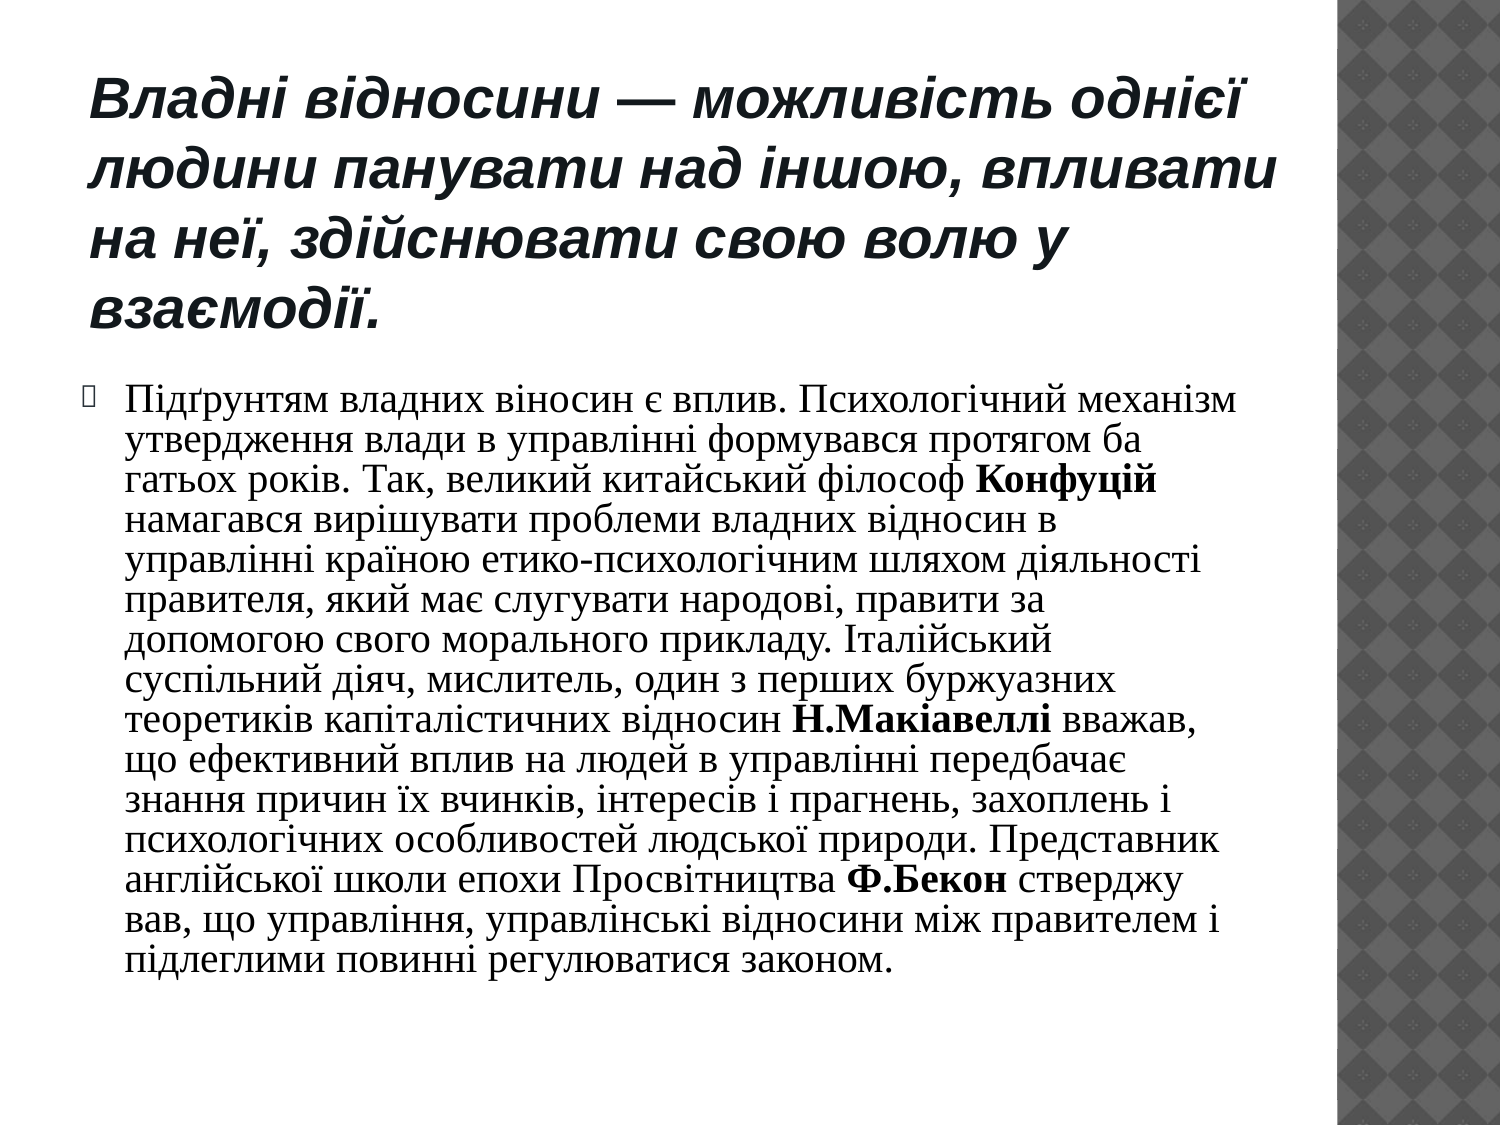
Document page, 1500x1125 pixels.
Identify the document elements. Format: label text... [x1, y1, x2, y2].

picture [1337, 0, 1500, 1125]
list Підґрунтям владних віносин є вплив. Психологічний механізм ут­вердження влади в управлінні формувався протягом ба­гатьох років. Так, великий китайський філософ Конфуцій намагався вирішувати проблеми владних відносин в управлінні країною етико-психологічним шляхом діяльності правителя, який має слугувати народові, правити за допомогою свого морального прик­ладу. Італійський суспільний діяч, мислитель, один з перших буржуазних теоретиків капіталістичних відно­син Н.Макіавеллі вважав, що ефективний вплив на лю­дей в управлінні передбачає знання причин їх вчин­ків, інтересів і прагнень, захоплень і психологічних особливостей людської природи. Представник англій­ської школи епохи Просвітництва Ф.Бекон стверджу­вав, що управління, управлінські відносини між прави­телем і підлеглими повинні регулюватися законом. [64, 373, 1253, 1015]
title Владні відносини — можливість однієї людини панувати над ін­шою, впливати на неї, здійснювати свою волю у взаємодії. [75, 52, 1317, 339]
